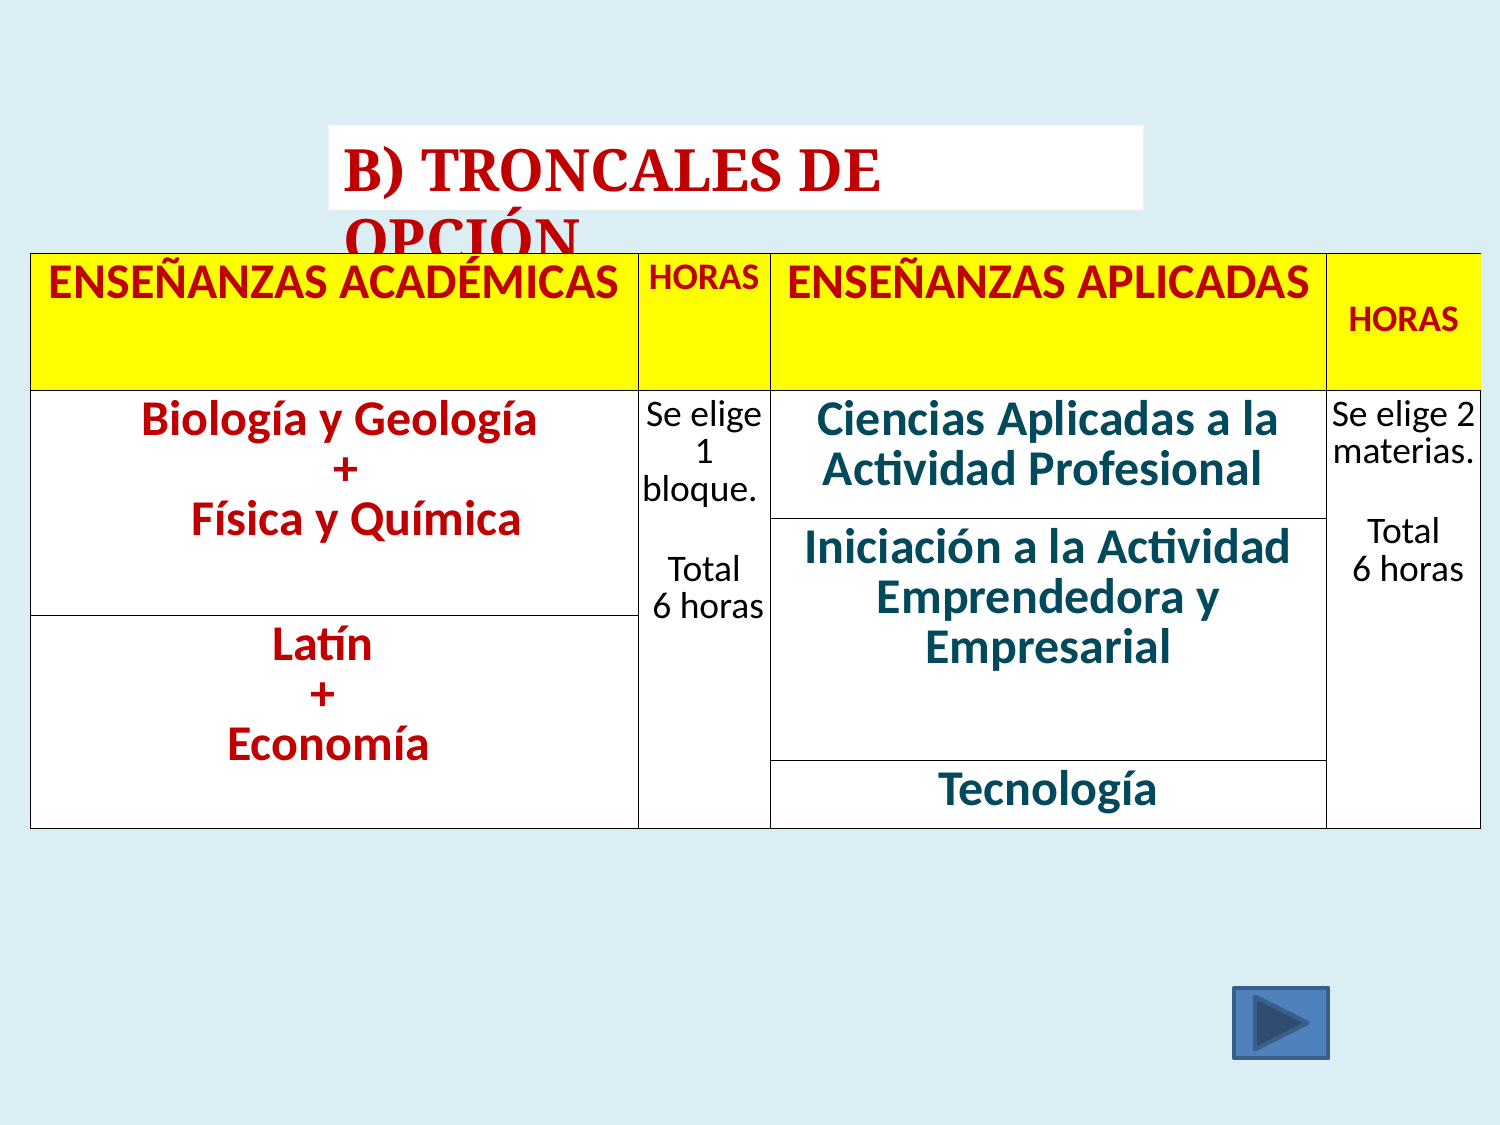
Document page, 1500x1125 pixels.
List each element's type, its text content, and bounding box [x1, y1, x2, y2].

table_cell Latín + Economía [31, 616, 638, 828]
table_header ENSEÑANZAS APLICADAS [771, 254, 1326, 390]
table_cell Se elige 1 bloque. Total 6 horas [639, 391, 770, 828]
table_header HORAS [1327, 254, 1481, 390]
table_cell Ciencias Aplicadas a la Actividad Profesional [771, 391, 1326, 518]
table_header HORAS [639, 254, 770, 390]
table_cell Biología y Geología + Física y Química [31, 391, 638, 615]
table_header ENSEÑANZAS ACADÉMICAS [31, 254, 638, 390]
table_cell Tecnología [771, 761, 1326, 828]
text_box B) TRONCALES DE OPCIÓN [328, 125, 1144, 210]
table_cell Iniciación a la Actividad Emprendedora y Empresarial [771, 519, 1326, 760]
text_box [1234, 987, 1329, 1059]
table_cell Se elige 2 materias. Total 6 horas [1327, 391, 1480, 828]
